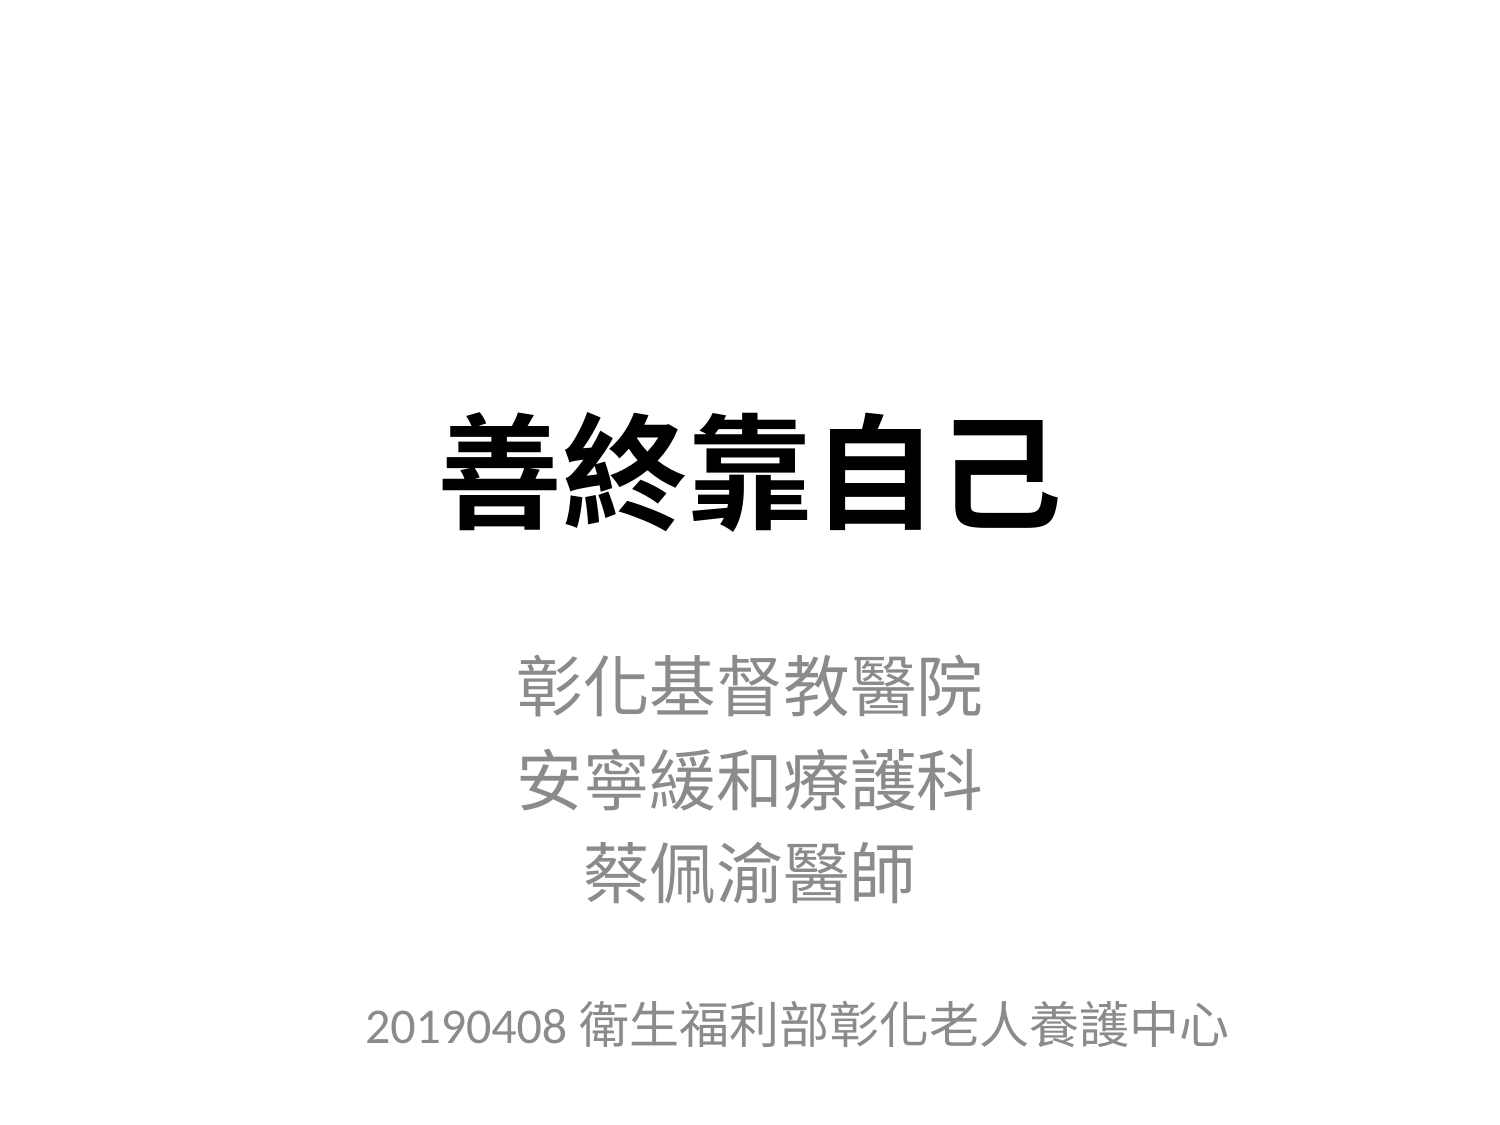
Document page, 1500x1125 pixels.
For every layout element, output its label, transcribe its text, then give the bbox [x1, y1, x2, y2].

title 善終靠自己 [112, 349, 1388, 591]
footer 20190408衛生福利部彰化老人養護中心 [348, 1023, 1247, 1084]
subtitle 彰化基督教醫院 安寧緩和療護科 蔡佩渝醫師 [225, 637, 1275, 925]
